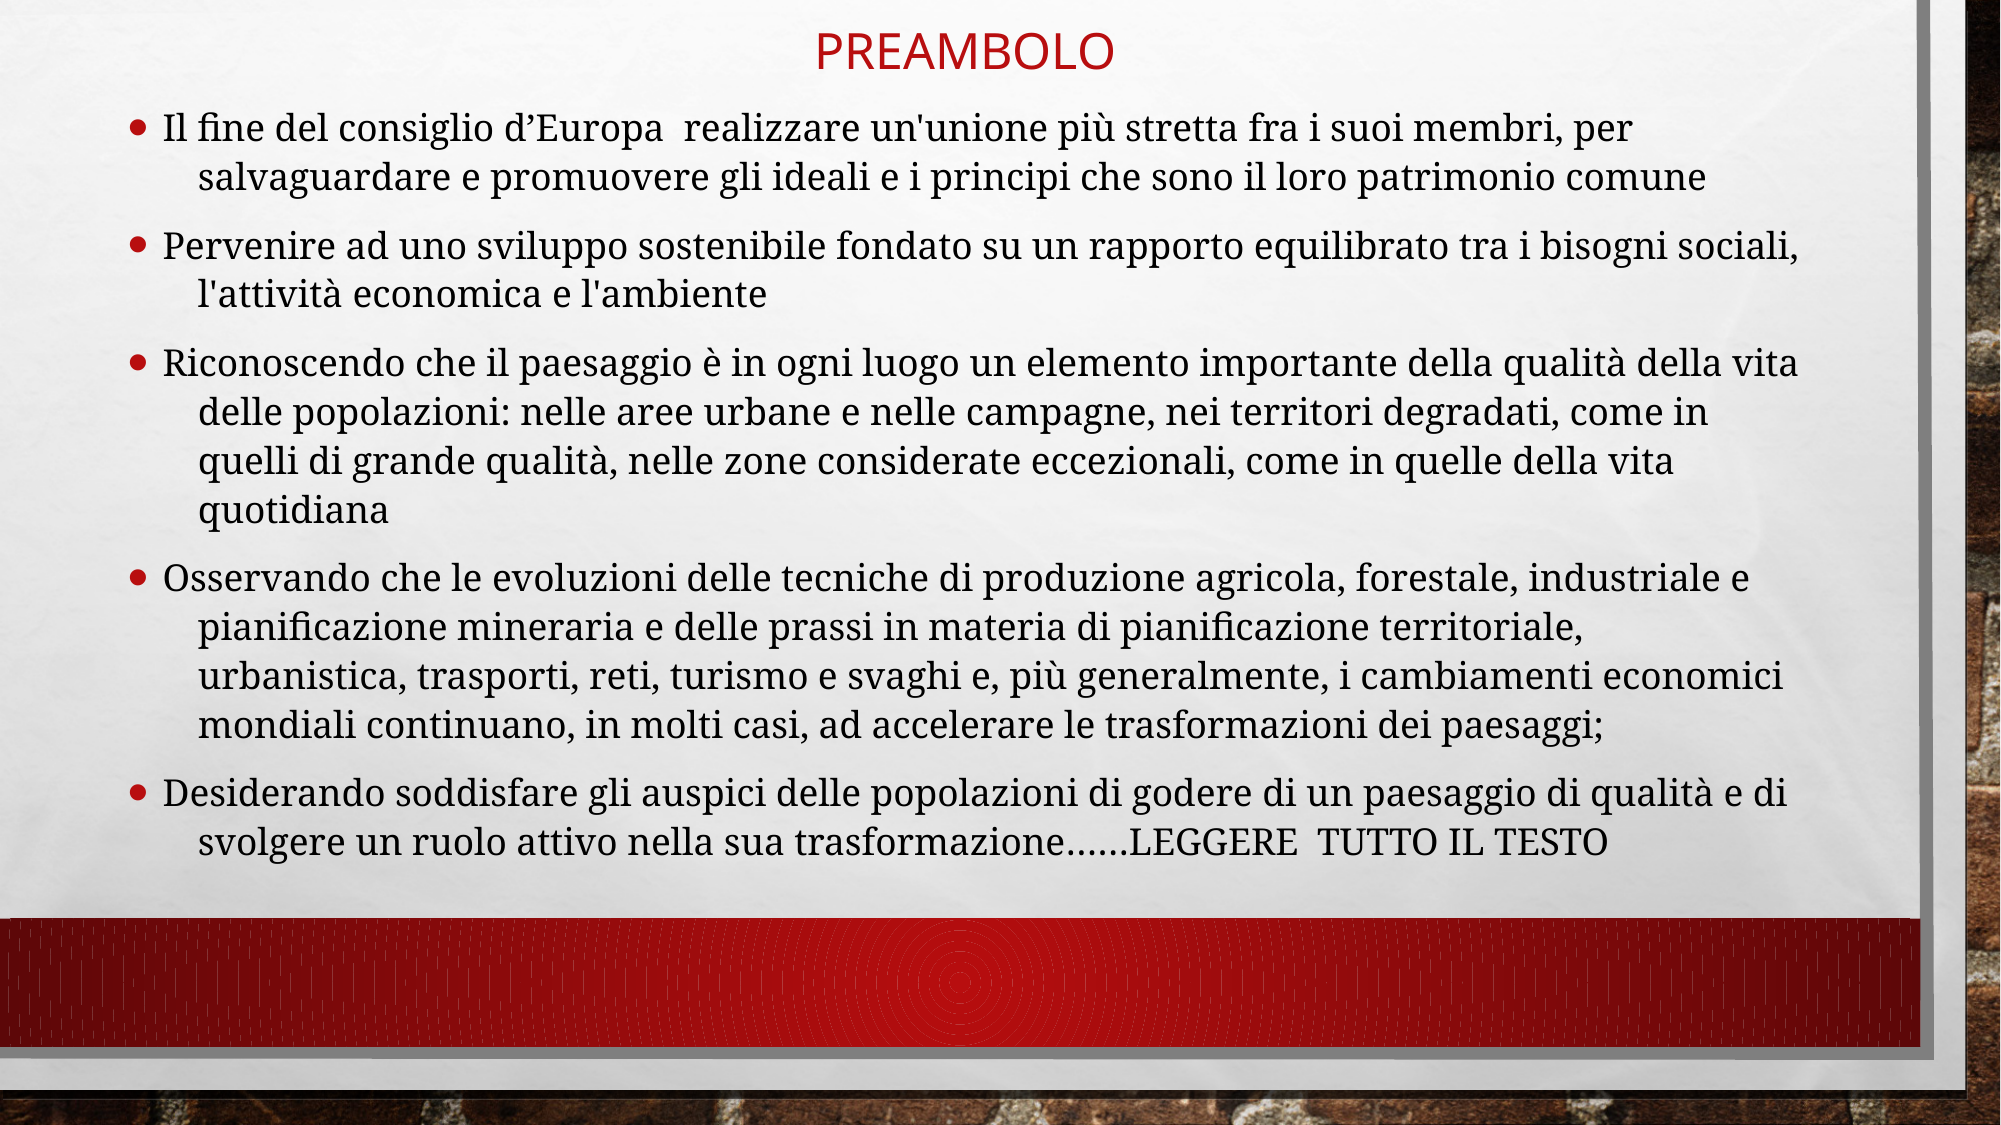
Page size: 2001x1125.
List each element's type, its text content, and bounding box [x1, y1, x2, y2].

list Il fine del consiglio d’Europa realizzare un'unione più stretta fra i suoi membri, per salvaguardare e promuovere gli ideali e i principi che sono il loro patrimonio comune Pervenire ad uno sviluppo sostenibile fondato su un rapporto equilibrato tra i bisogni sociali, l'attività economica e l'ambiente Riconoscendo che il paesaggio è in ogni luogo un elemento importante della qualità della vita delle popolazioni: nelle aree urbane e nelle campagne, nei territori degradati, come in quelli di grande qualità, nelle zone considerate eccezionali, come in quelle della vita quotidiana Osservando che le evoluzioni delle tecniche di produzione agricola, forestale, industriale e pianificazione mineraria e delle prassi in materia di pianificazione territoriale, urbanistica, trasporti, reti, turismo e svaghi e, più generalmente, i cambiamenti economici mondiali continuano, in molti casi, ad accelerare le trasformazioni dei paesaggi; Desiderando soddisfare gli auspici delle popolazioni di godere di un paesaggio di qualità e di svolgere un ruolo attivo nella sua trasformazione……leggere TUTTO il testo [112, 81, 1818, 882]
title preambolo [112, 14, 1819, 94]
